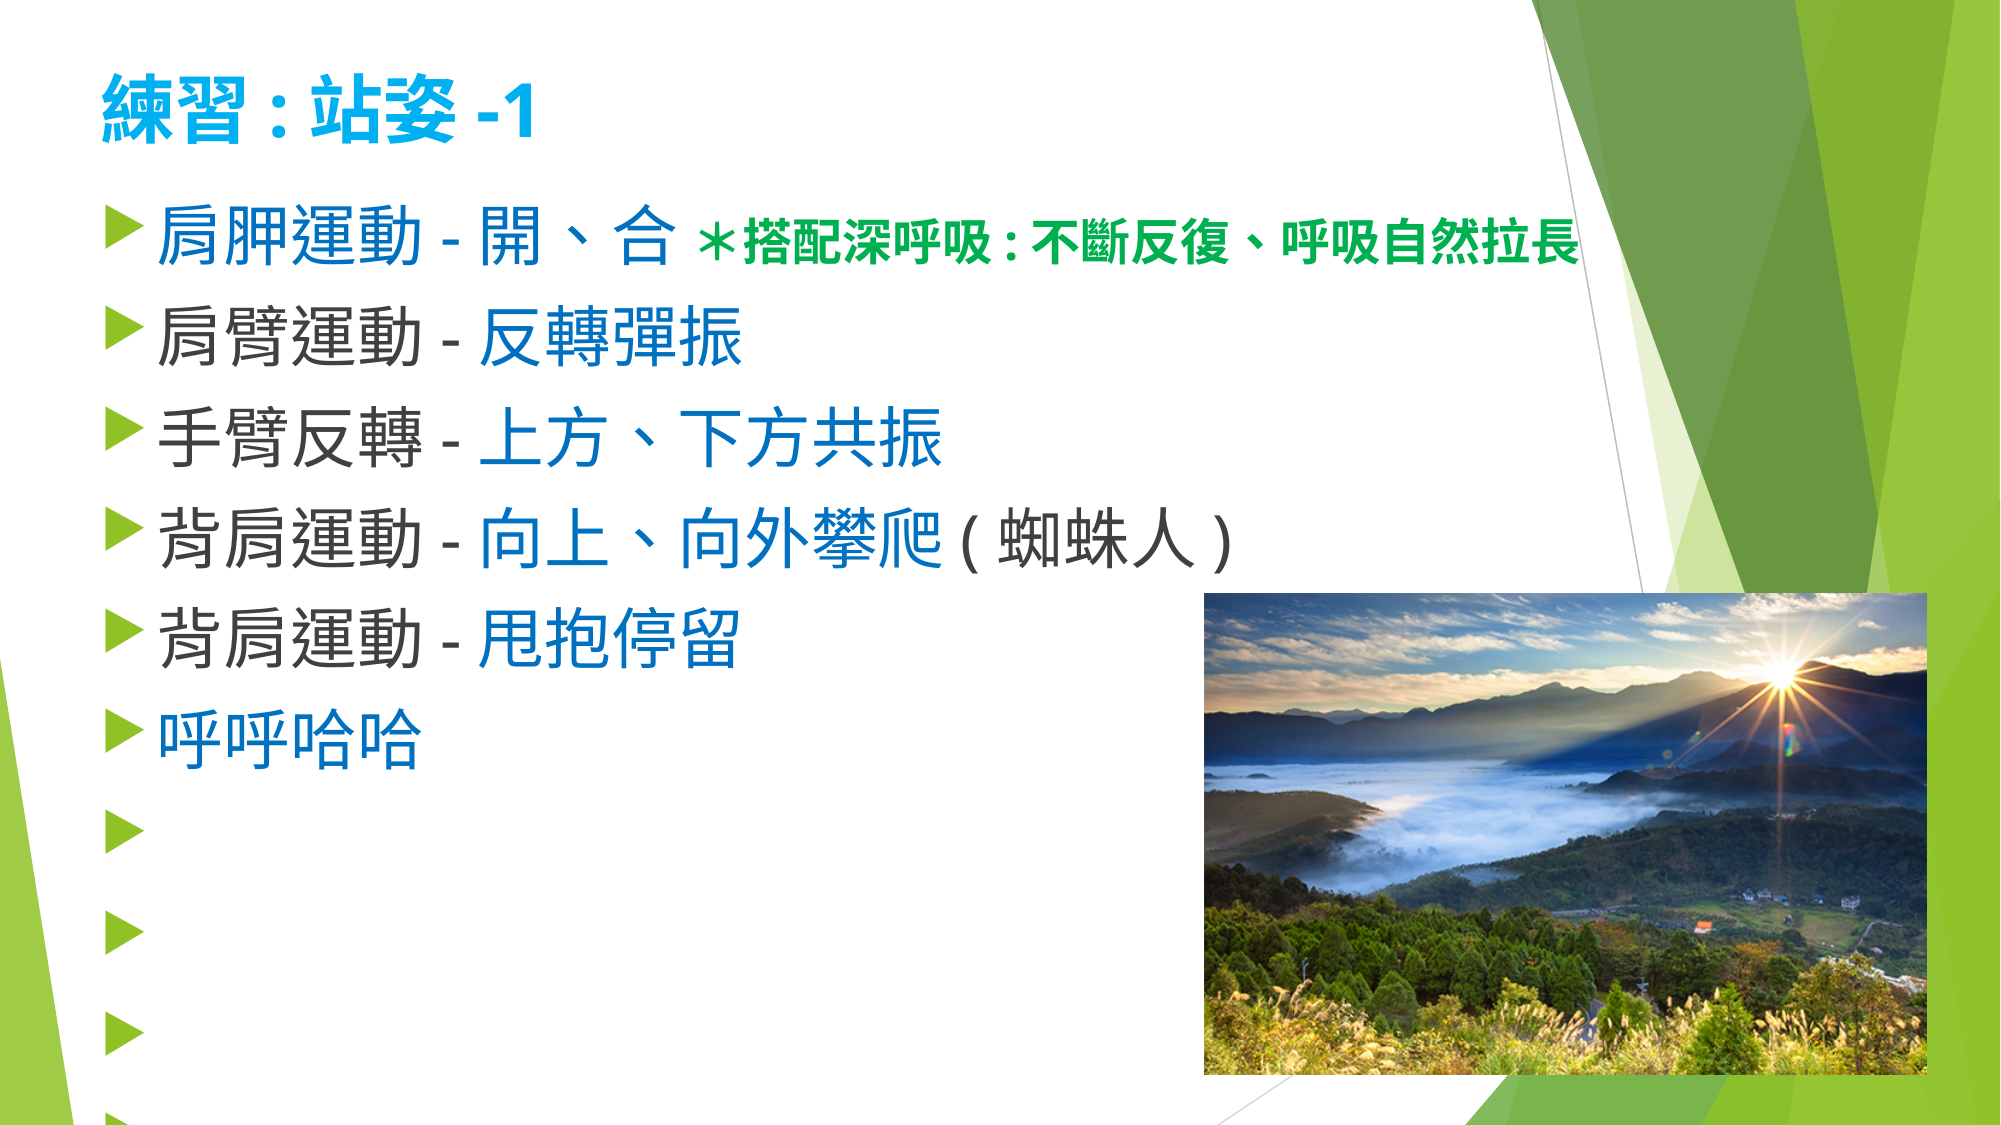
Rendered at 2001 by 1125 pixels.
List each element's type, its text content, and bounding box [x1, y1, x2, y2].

title 練習:站姿-1 [85, 54, 1496, 186]
list 肩胛運動-開、合 ＊搭配深呼吸:不斷反復、呼吸自然拉長 肩臂運動-反轉彈振 手臂反轉-上方、下方共振 背肩運動-向上、向外攀爬(蜘蛛人) 背肩運動-甩抱停留 呼呼哈哈 [85, 186, 1714, 926]
picture [1204, 593, 1927, 1075]
